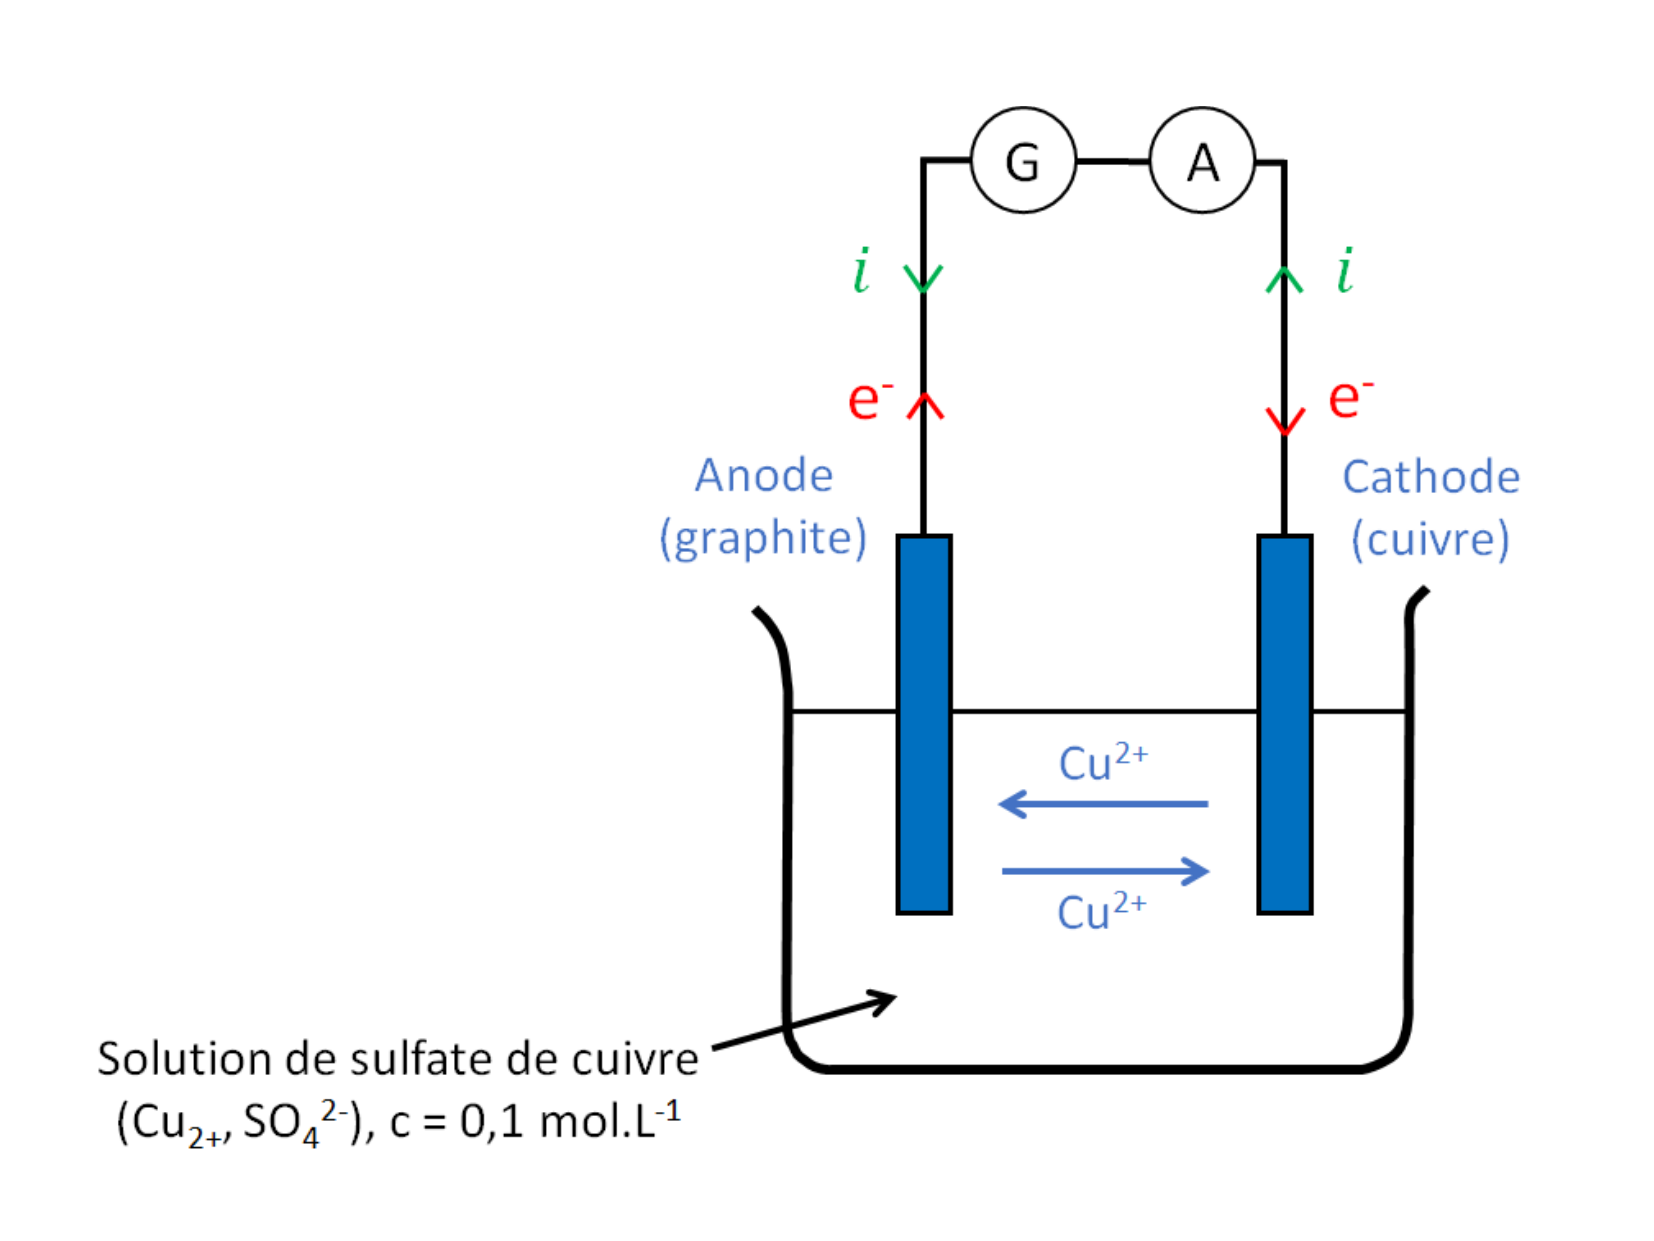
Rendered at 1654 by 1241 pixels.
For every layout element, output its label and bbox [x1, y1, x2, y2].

picture [94, 106, 1524, 1152]
